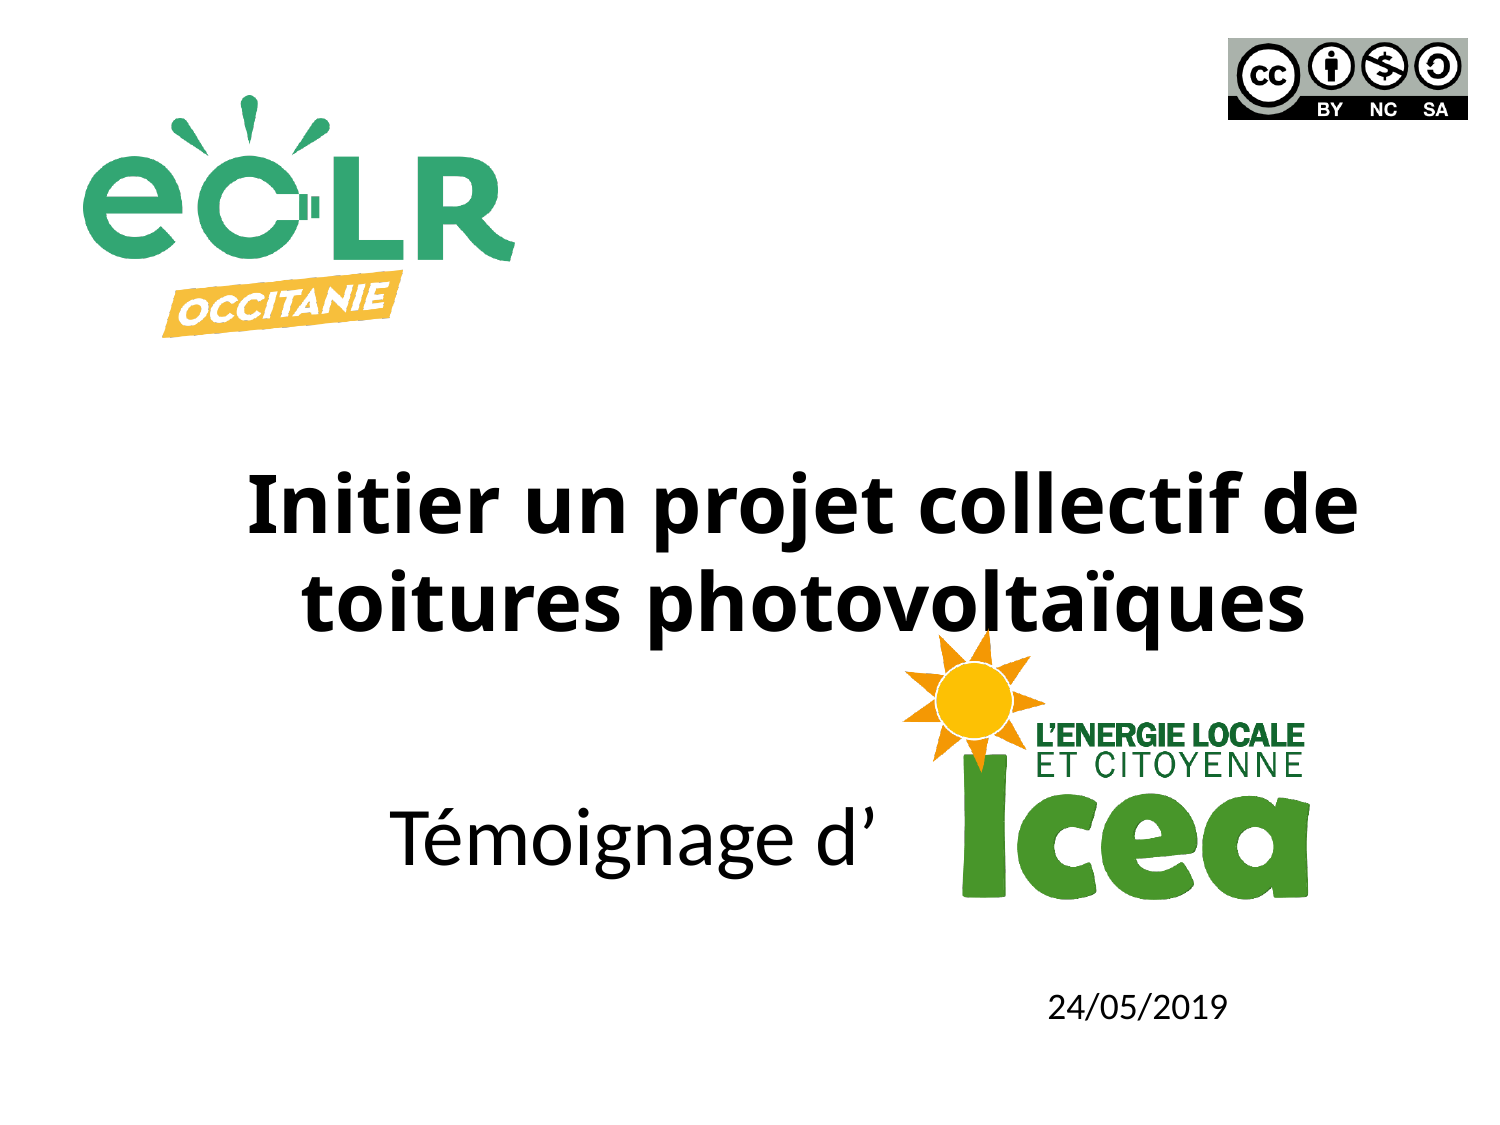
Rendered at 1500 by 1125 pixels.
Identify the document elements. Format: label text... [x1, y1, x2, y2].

subtitle Témoignage d’ [72, 774, 902, 891]
picture [1228, 38, 1468, 120]
picture [902, 628, 1310, 900]
text_box 24/05/2019 [1032, 974, 1252, 1035]
picture [83, 95, 515, 338]
title Initier un projet collectif de toitures photovoltaïques [166, 381, 1442, 655]
